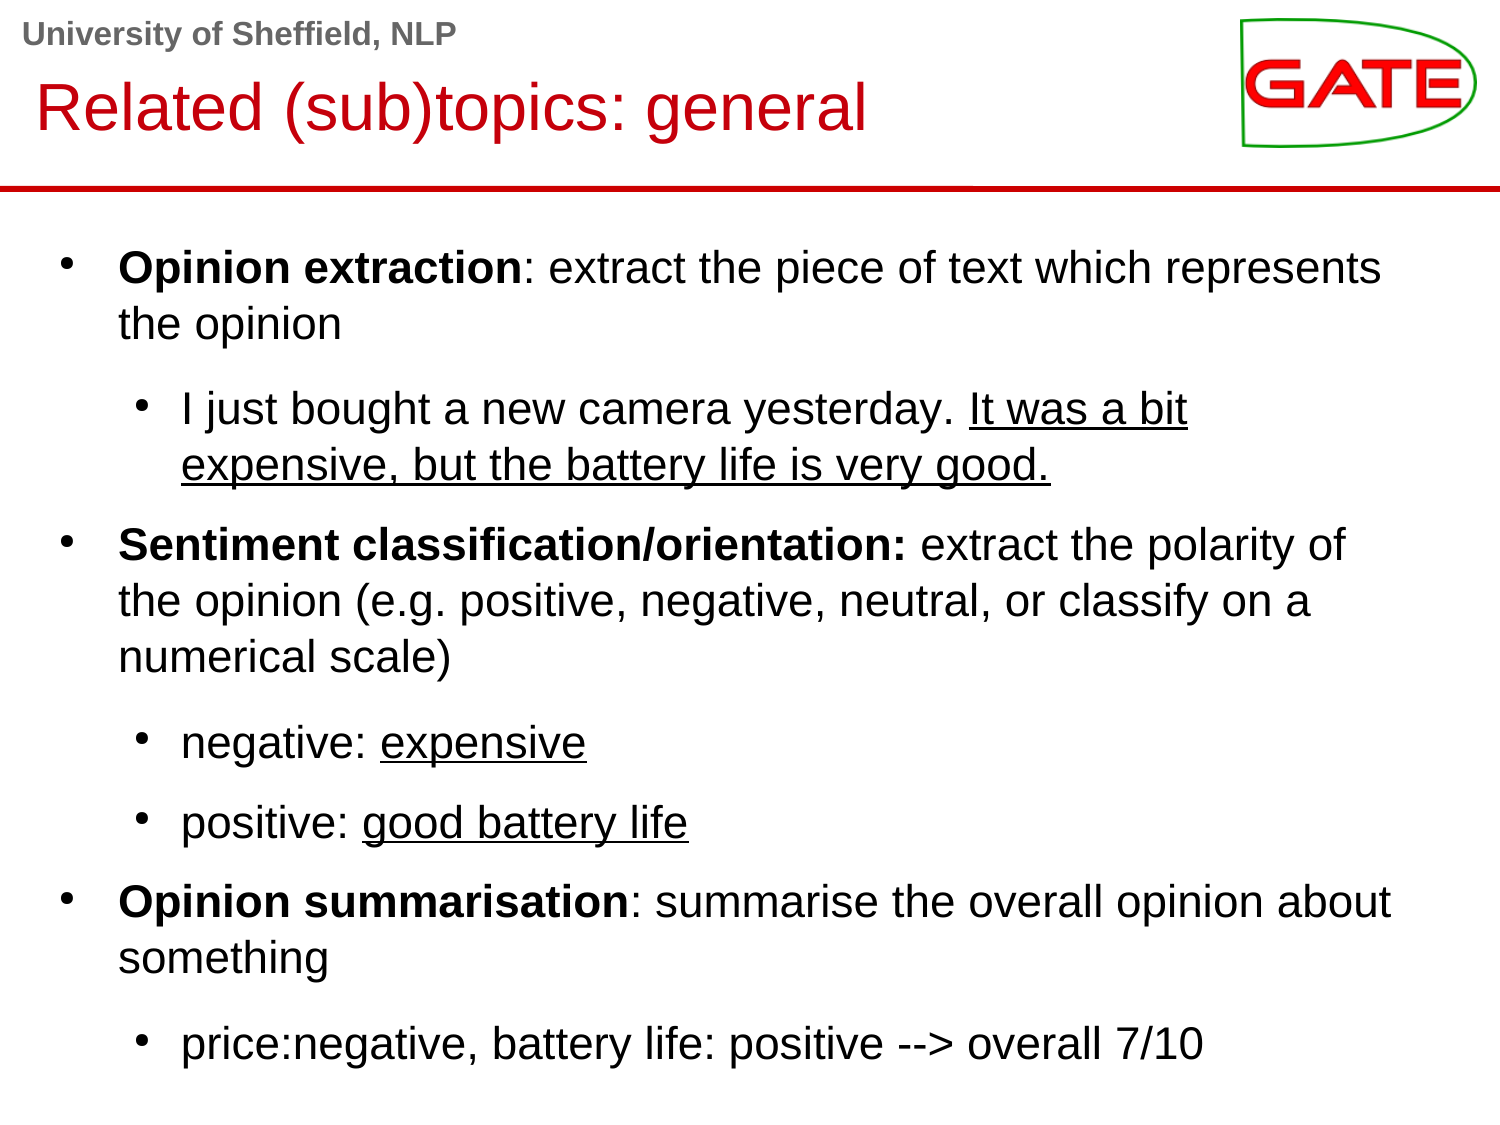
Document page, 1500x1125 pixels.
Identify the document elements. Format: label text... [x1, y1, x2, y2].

title Related (sub)topics: general [35, 12, 1274, 205]
picture [1274, 18, 1477, 148]
list Opinion extraction: extract the piece of text which represents the opinion I just bought a new camera yesterday. It was a bit expensive, but the battery life is very good. Sentiment classification/orientation: extract the polarity of the opinion (e.g. positive, negative, neutral, or classify on a numerical scale) negative: expensive positive: good battery life Opinion summarisation: summarise the overall opinion about something price:negative, battery life: positive --> overall 7/10 [59, 236, 1399, 1075]
